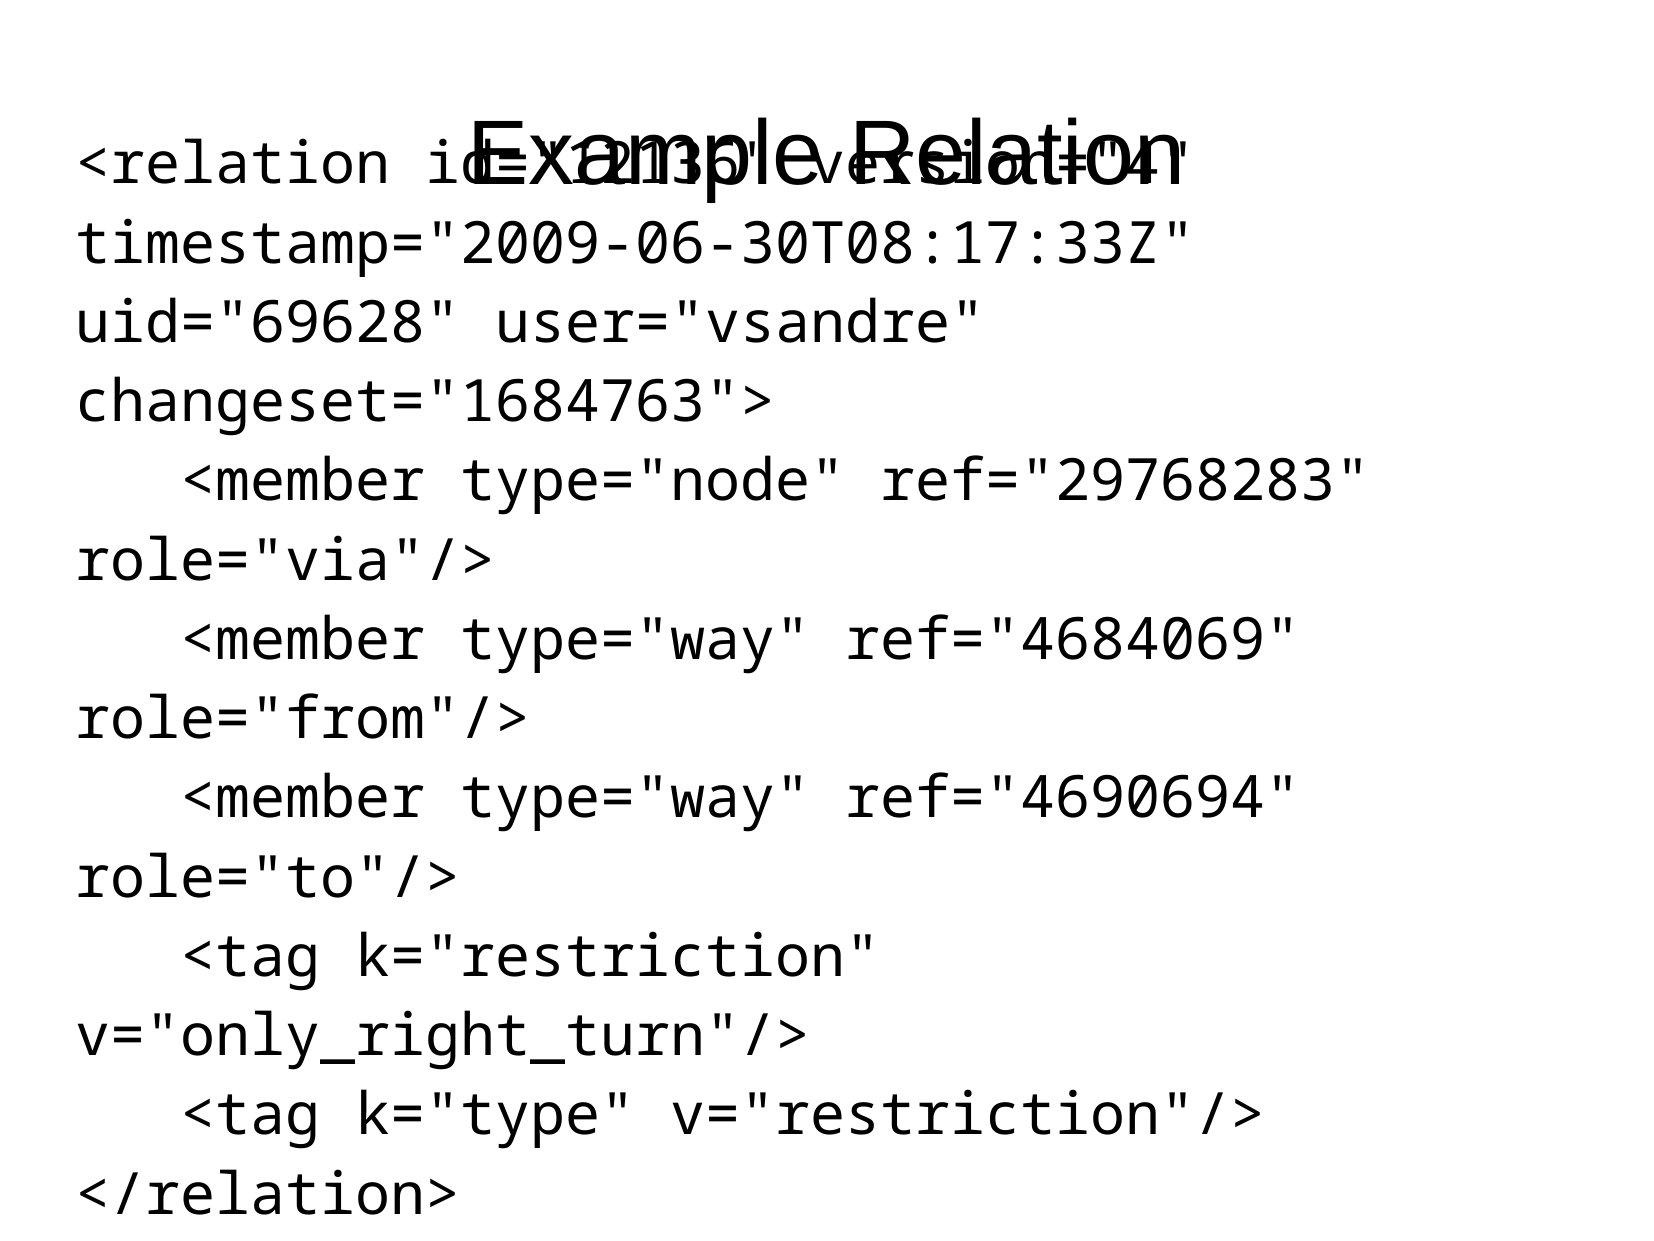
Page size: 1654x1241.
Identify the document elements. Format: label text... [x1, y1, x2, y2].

title Example Relation [82, 56, 1571, 250]
subtitle <relation id="12136" version="4" timestamp="2009-06-30T08:17:33Z" uid="69628" user="vsandre" changeset="1684763"> <member type="node" ref="29768283" role="via"/> <member type="way" ref="4684069" role="from"/> <member type="way" ref="4690694" role="to"/> <tag k="restriction" v="only_right_turn"/> <tag k="type" v="restriction"/> </relation> [75, 228, 1564, 1125]
